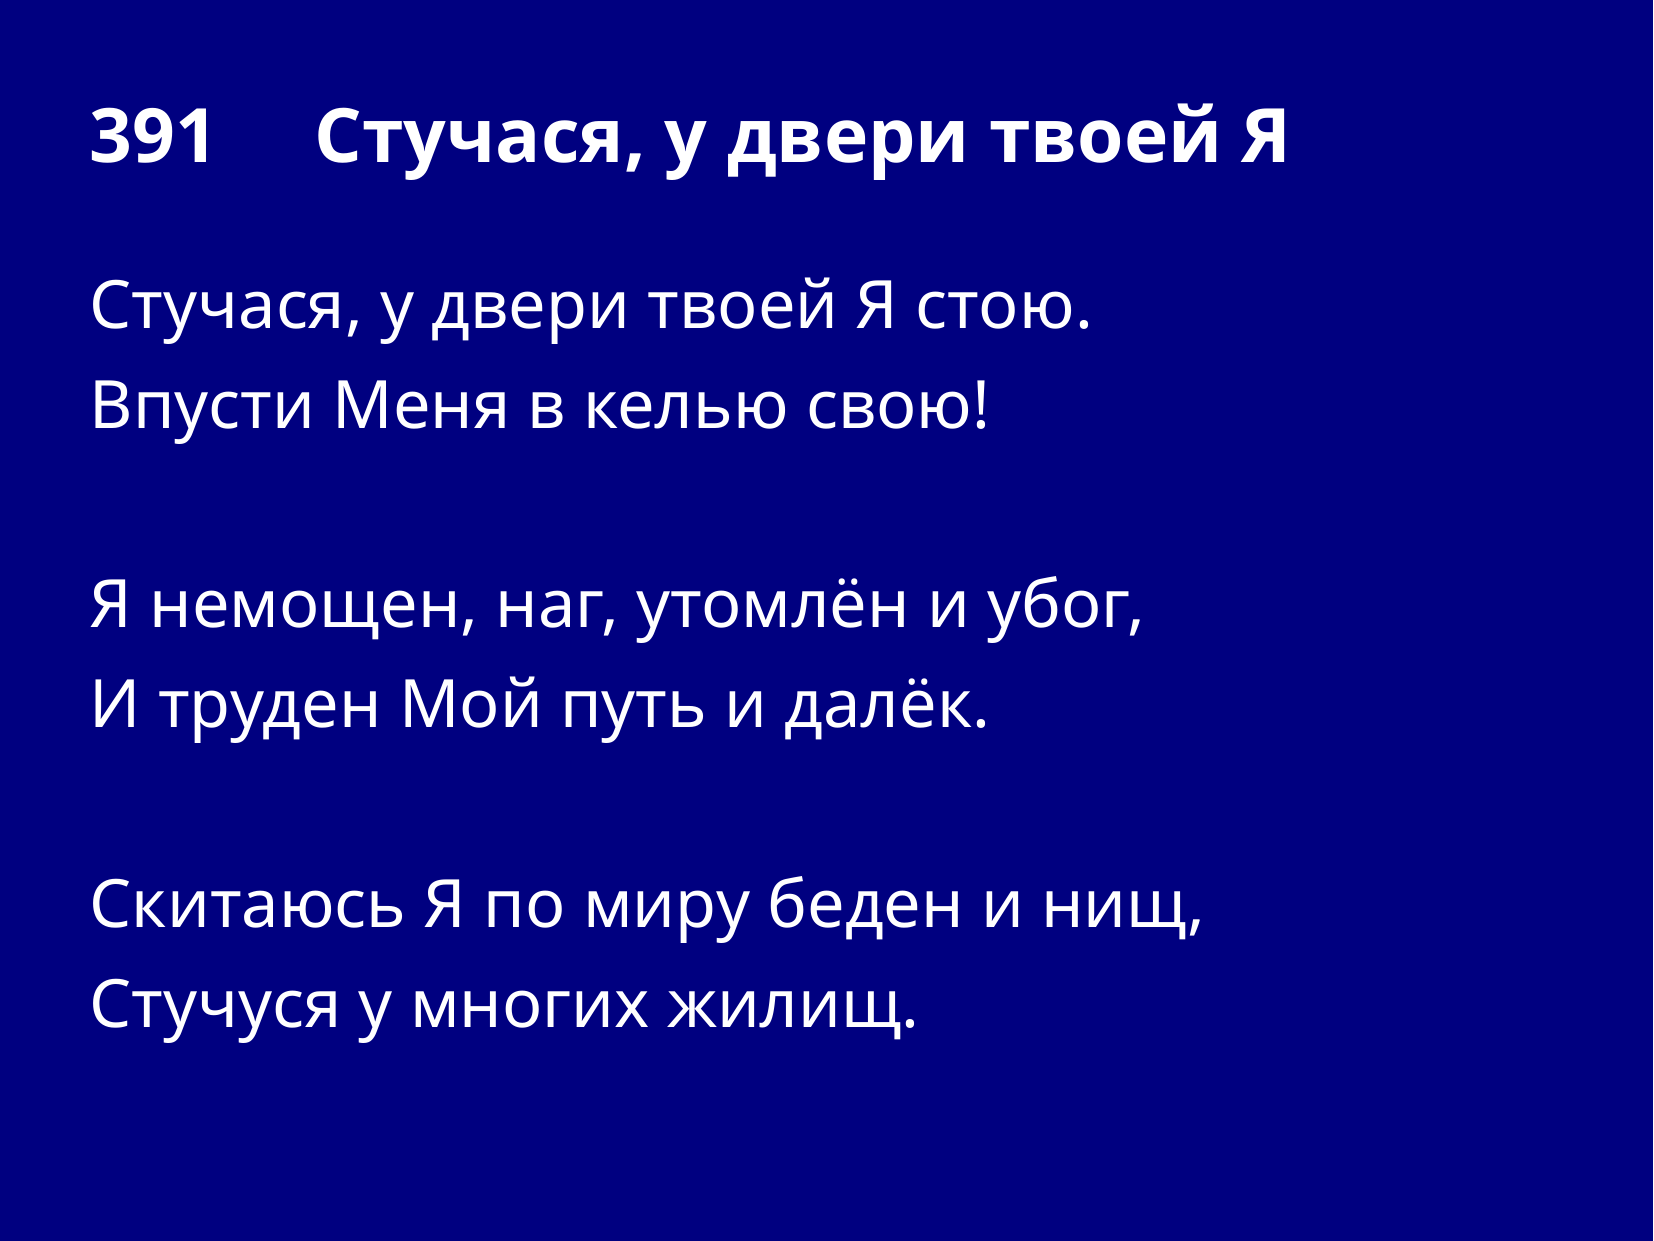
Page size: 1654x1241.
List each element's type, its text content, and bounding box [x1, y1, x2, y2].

text_box 391 Стучася, у двери твоей Я [75, 75, 1576, 188]
text_box Стучася, у двери твоей Я стою. Впусти Меня в келью свою! Я немощен, наг, утомлён и убог, И труден Мой путь и далёк. Скитаюсь Я по миру беден и нищ, Стучуся у многих жилищ. [75, 188, 1576, 1163]
